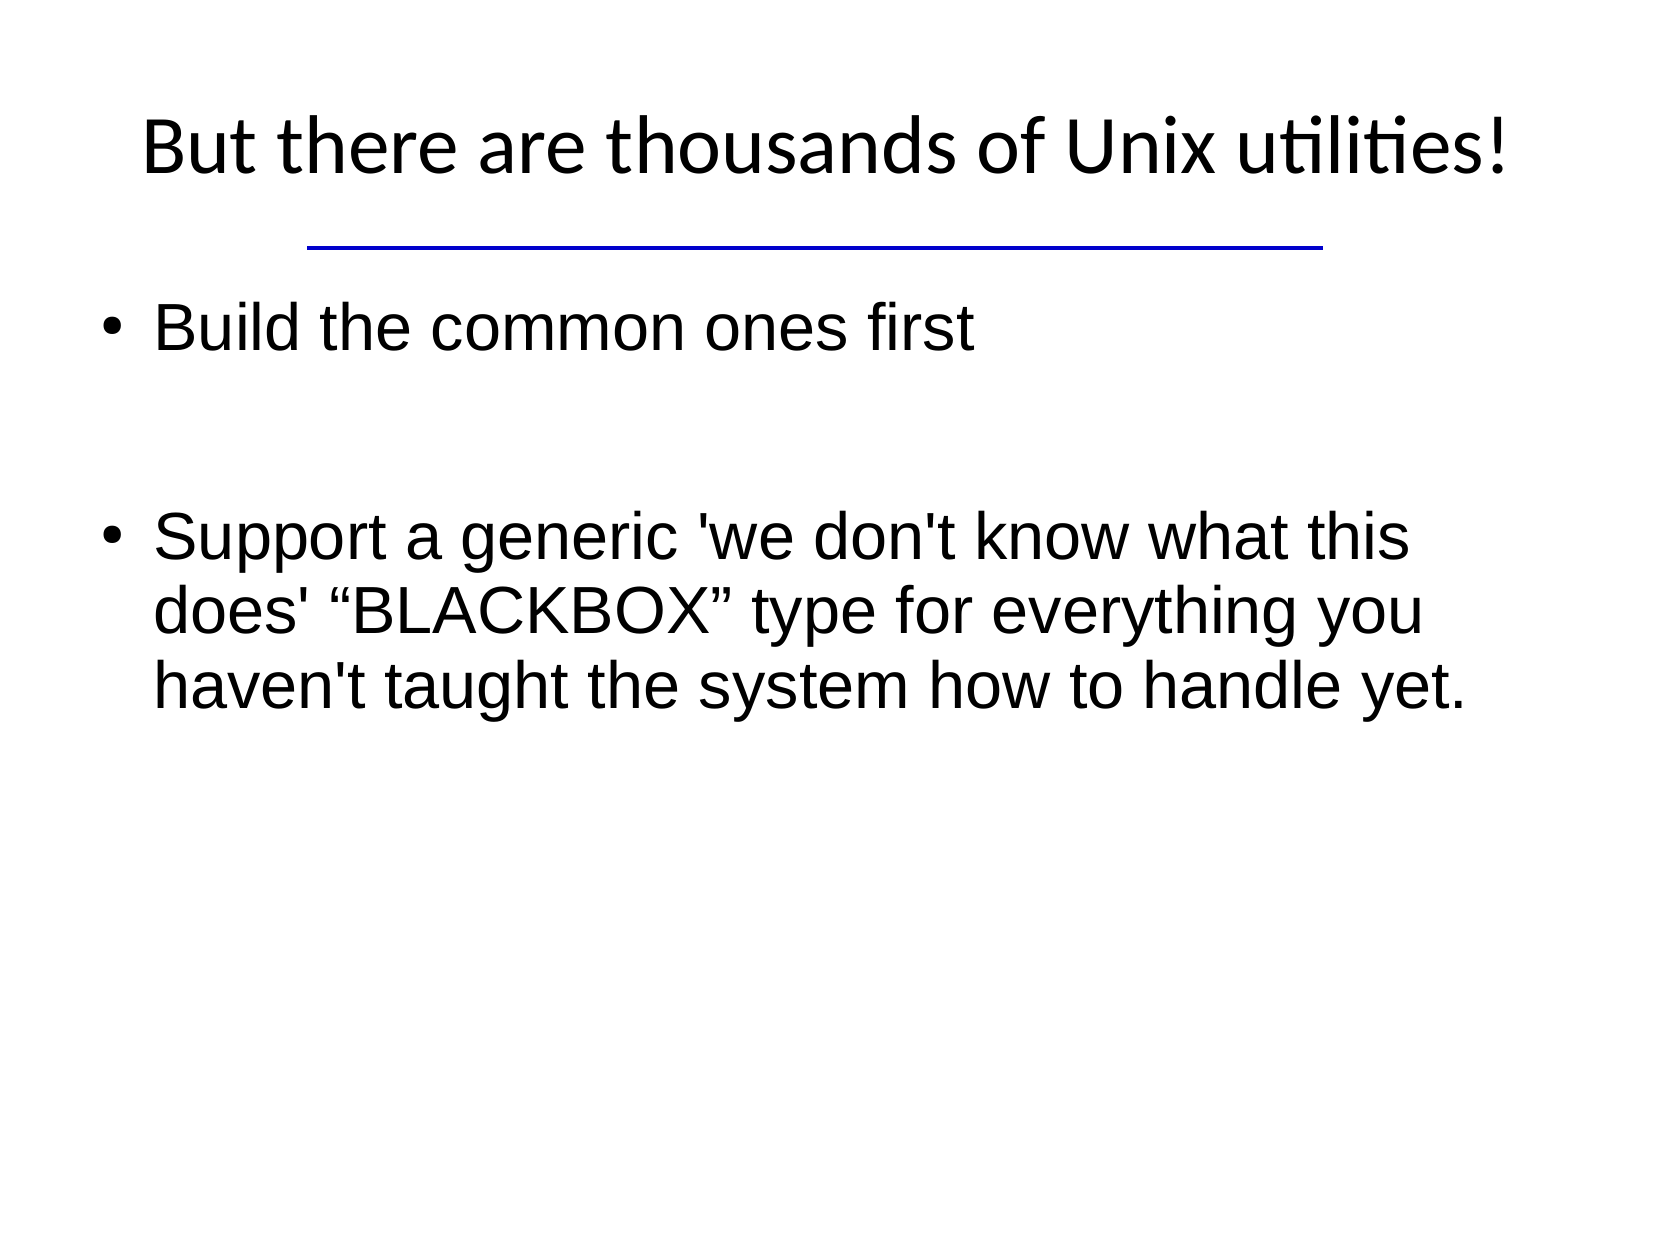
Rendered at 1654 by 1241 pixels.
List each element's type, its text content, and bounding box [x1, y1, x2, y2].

title But there are thousands of Unix utilities! [82, 49, 1571, 257]
list Build the common ones first Support a generic 'we don't know what this does' “BLACKBOX” type for everything you haven't taught the system how to handle yet. [82, 290, 1571, 1010]
